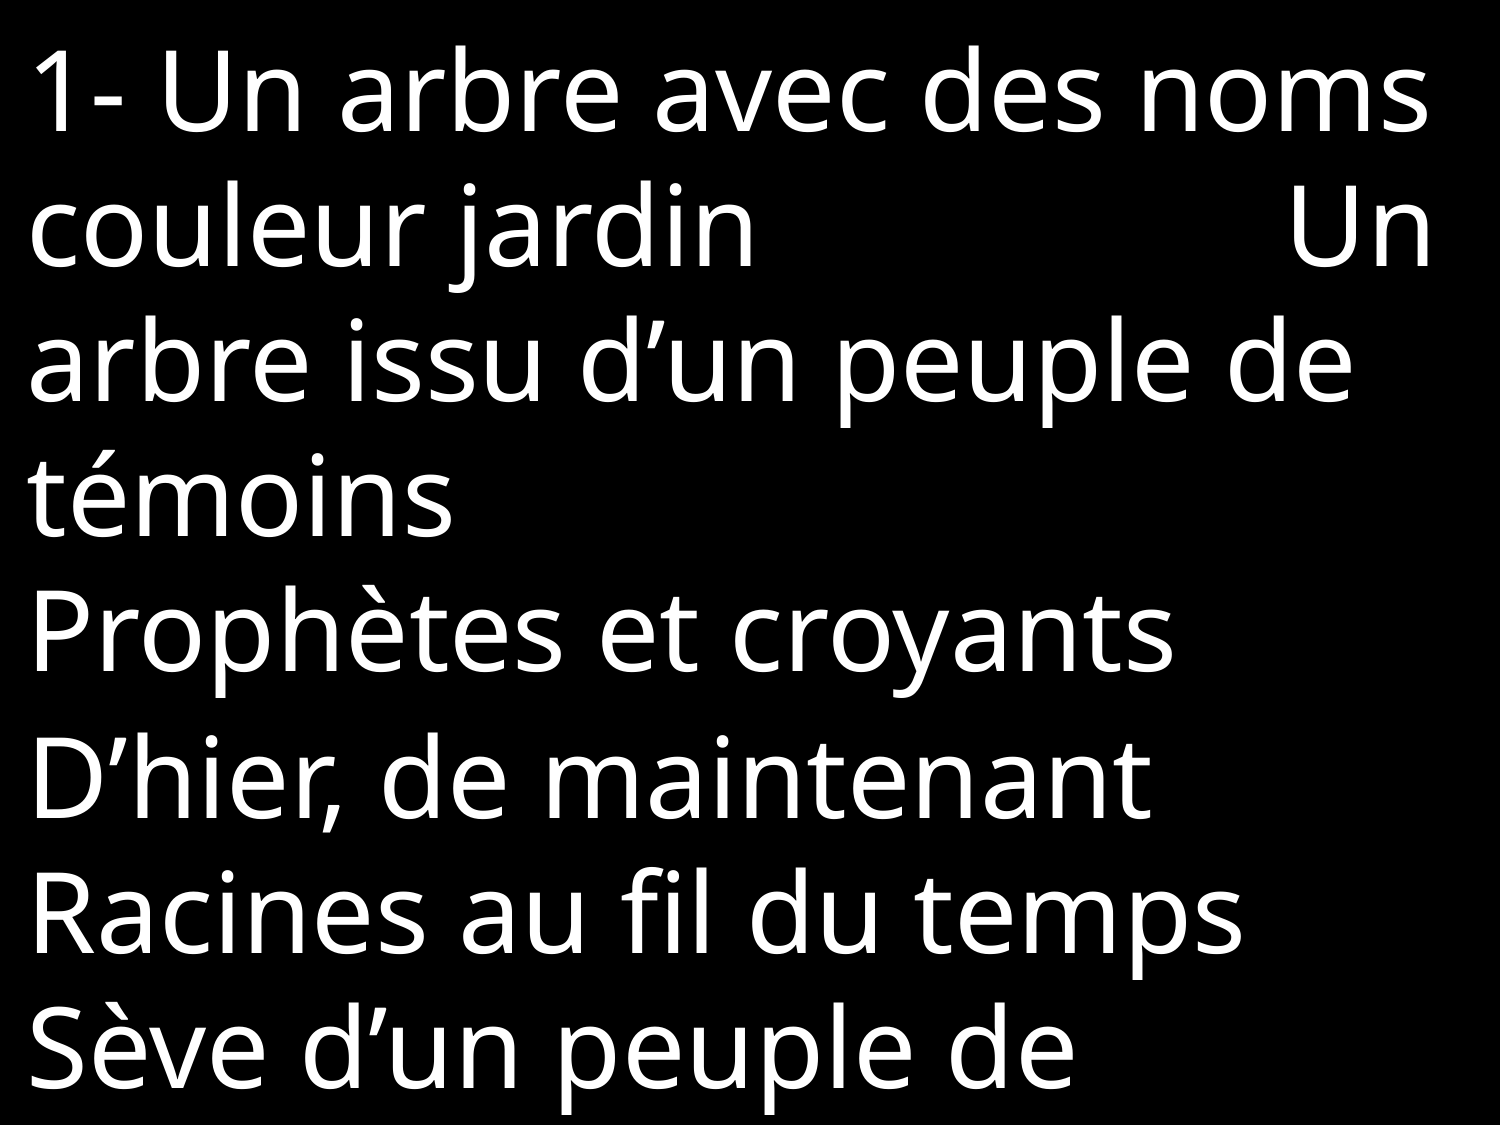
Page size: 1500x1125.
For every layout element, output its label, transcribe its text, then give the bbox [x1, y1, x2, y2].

list 1- Un arbre avec des noms couleur jardin Un arbre issu d’un peuple de témoins Prophètes et croyants D’hier, de maintenant Racines au fil du temps Sève d’un peuple de vivants [11, 11, 1477, 1094]
